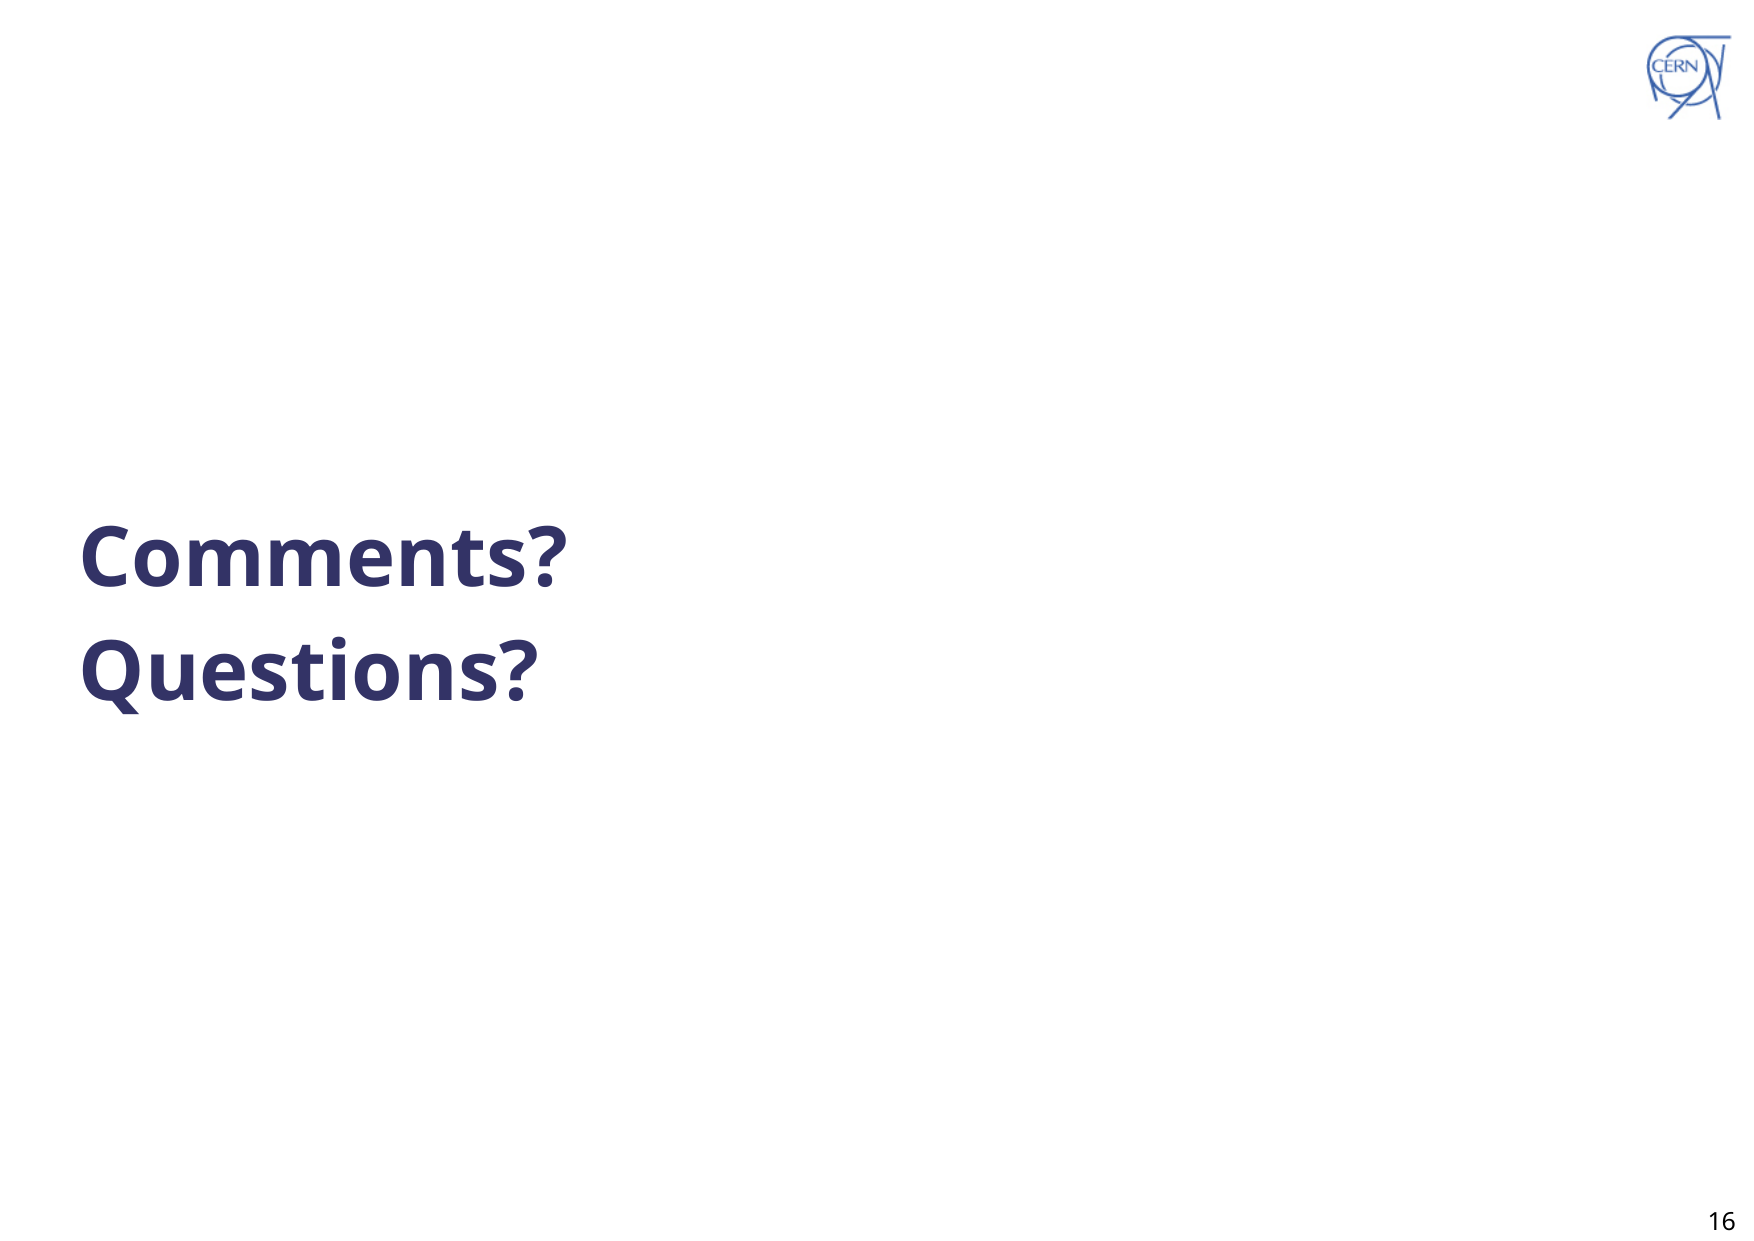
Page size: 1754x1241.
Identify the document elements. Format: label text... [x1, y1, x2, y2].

title Comments? Questions? [78, 510, 1636, 712]
picture [1646, 34, 1732, 120]
